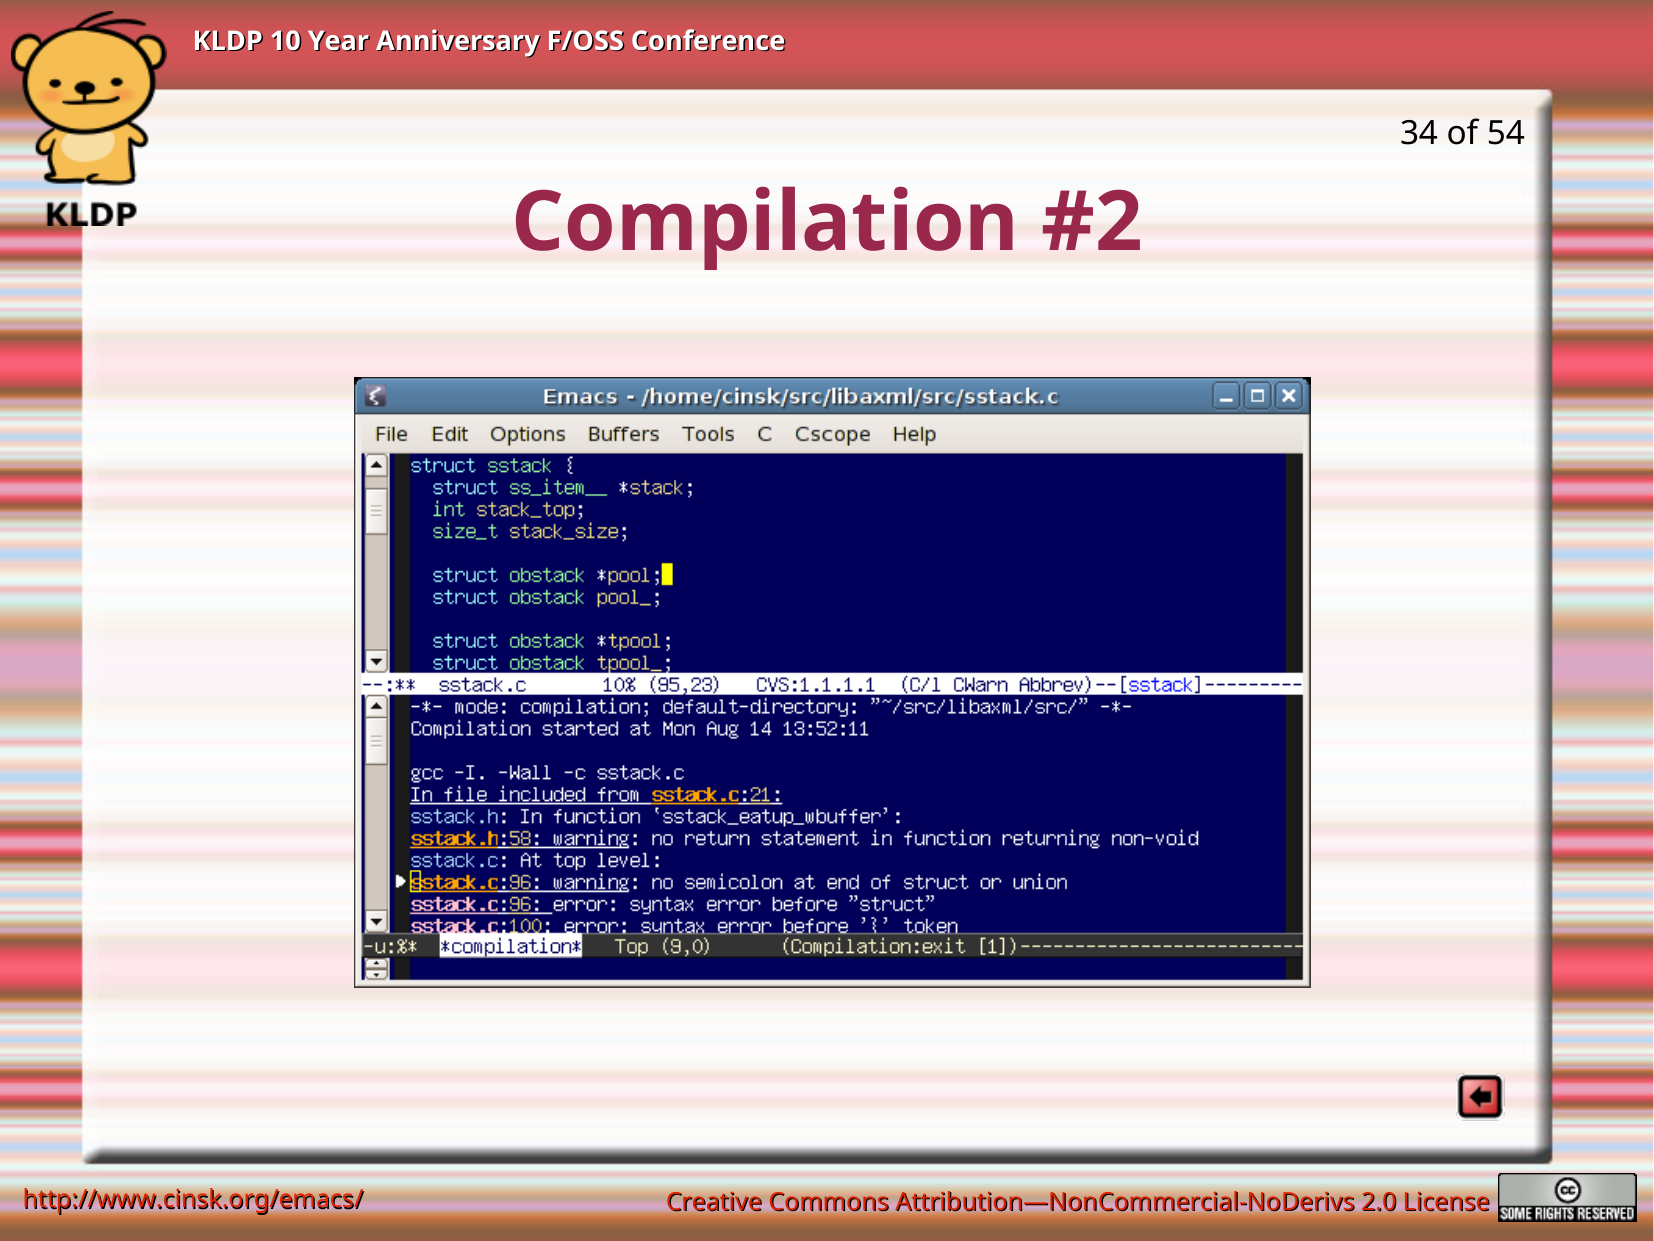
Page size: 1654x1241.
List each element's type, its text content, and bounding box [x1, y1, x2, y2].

title Compilation #2 [121, 114, 1534, 322]
picture [0, 0, 1654, 1241]
